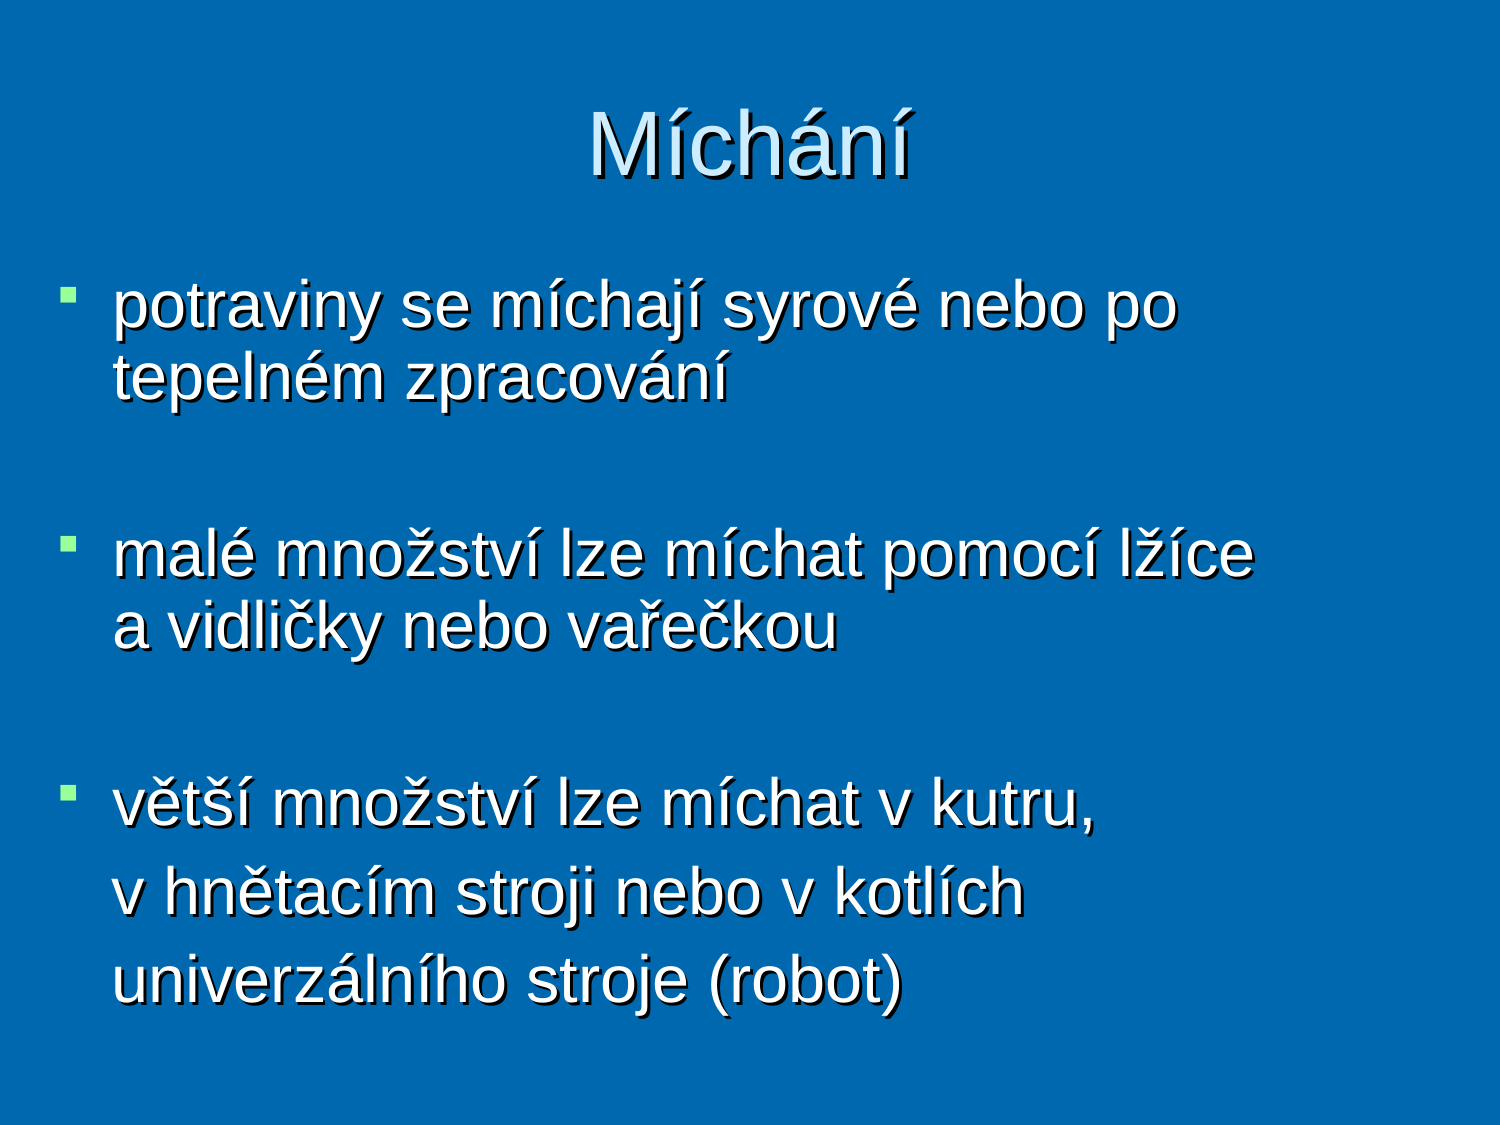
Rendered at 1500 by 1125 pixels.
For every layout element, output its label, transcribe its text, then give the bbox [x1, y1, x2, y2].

title Míchání [75, 45, 1426, 233]
list potraviny se míchají syrové nebo po tepelném zpracování malé množství lze míchat pomocí lžíce a vidličky nebo vařečkou větší množství lze míchat v kutru, v hnětacím stroji nebo v kotlích univerzálního stroje (robot) [41, 262, 1425, 1047]
